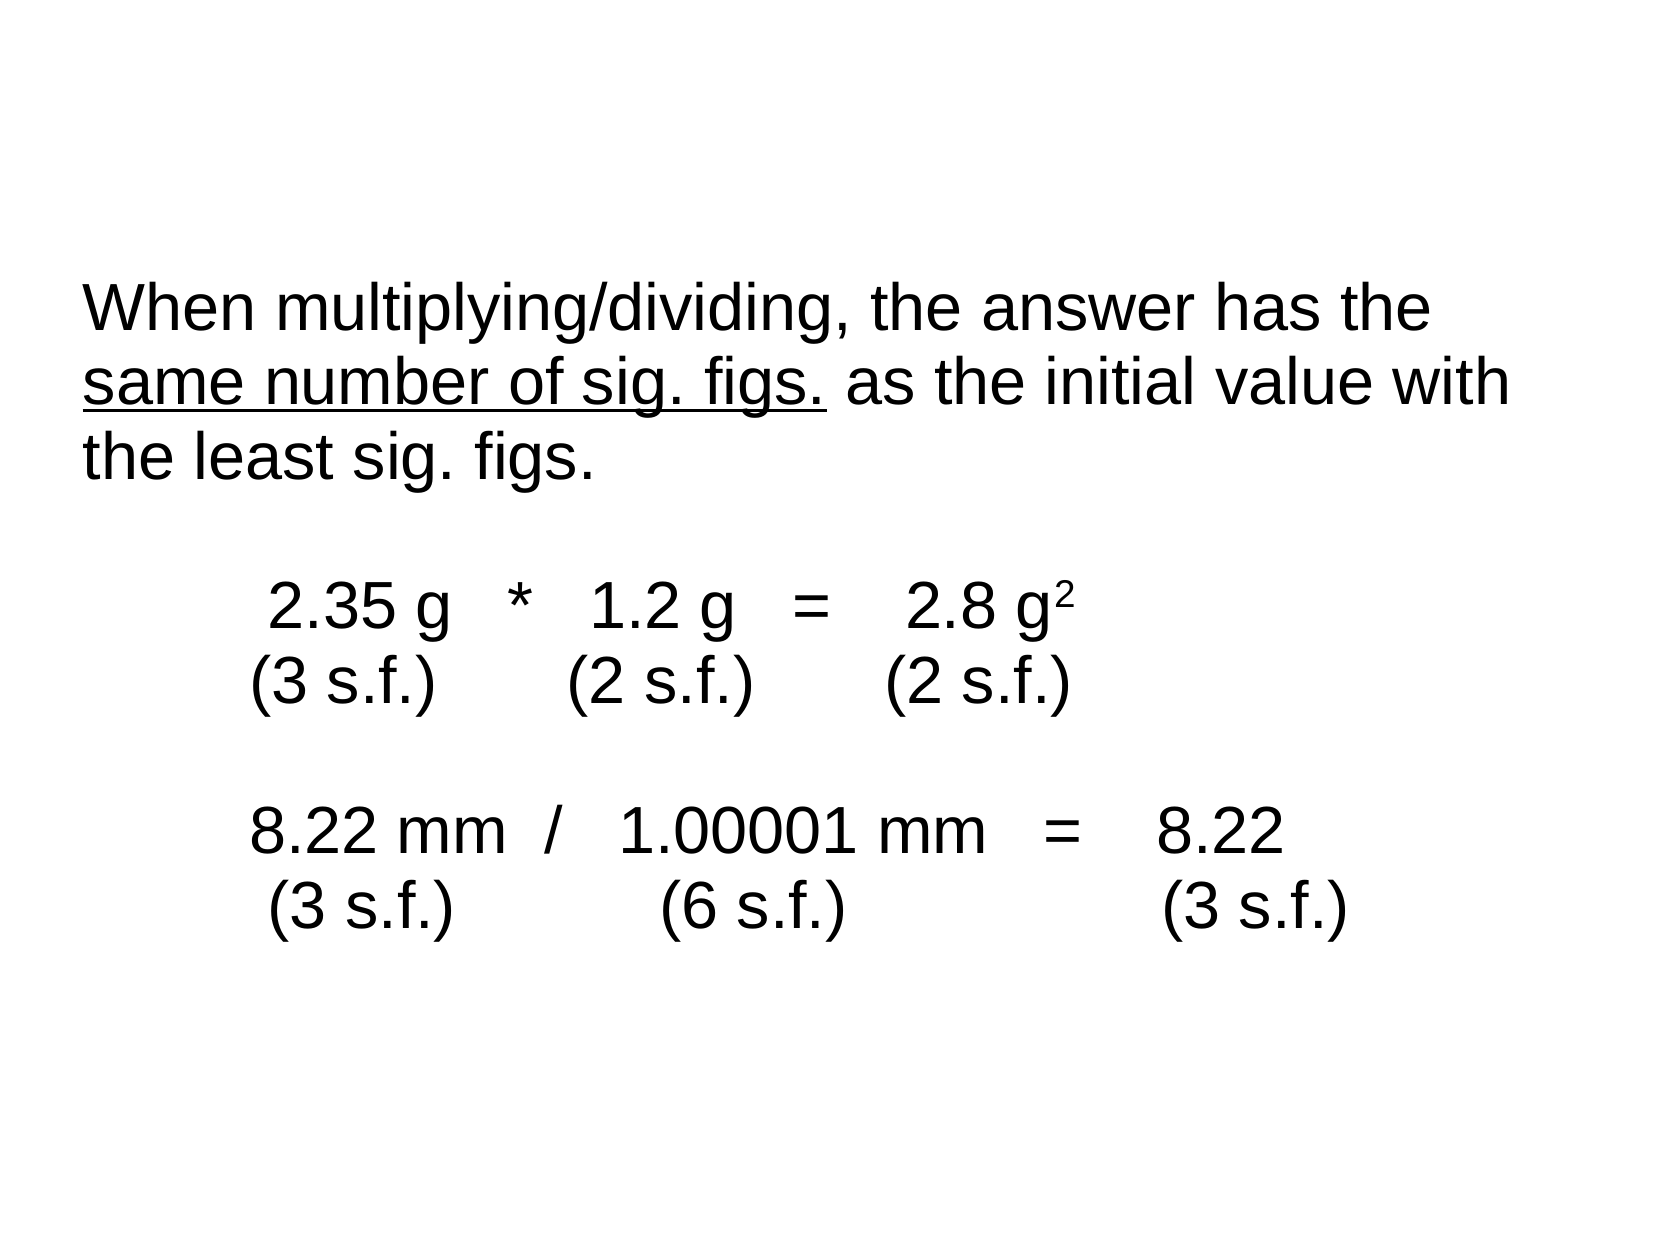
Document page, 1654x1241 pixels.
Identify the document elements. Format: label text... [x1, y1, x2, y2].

subtitle When multiplying/dividing, the answer has the same number of sig. figs. as the initial value with the least sig. figs. 2.35 g * 1.2 g = 2.8 g2 (3 s.f.) (2 s.f.) (2 s.f.) 8.22 mm / 1.00001 mm = 8.22 (3 s.f.) (6 s.f.) (3 s.f.) [82, 49, 1571, 1163]
